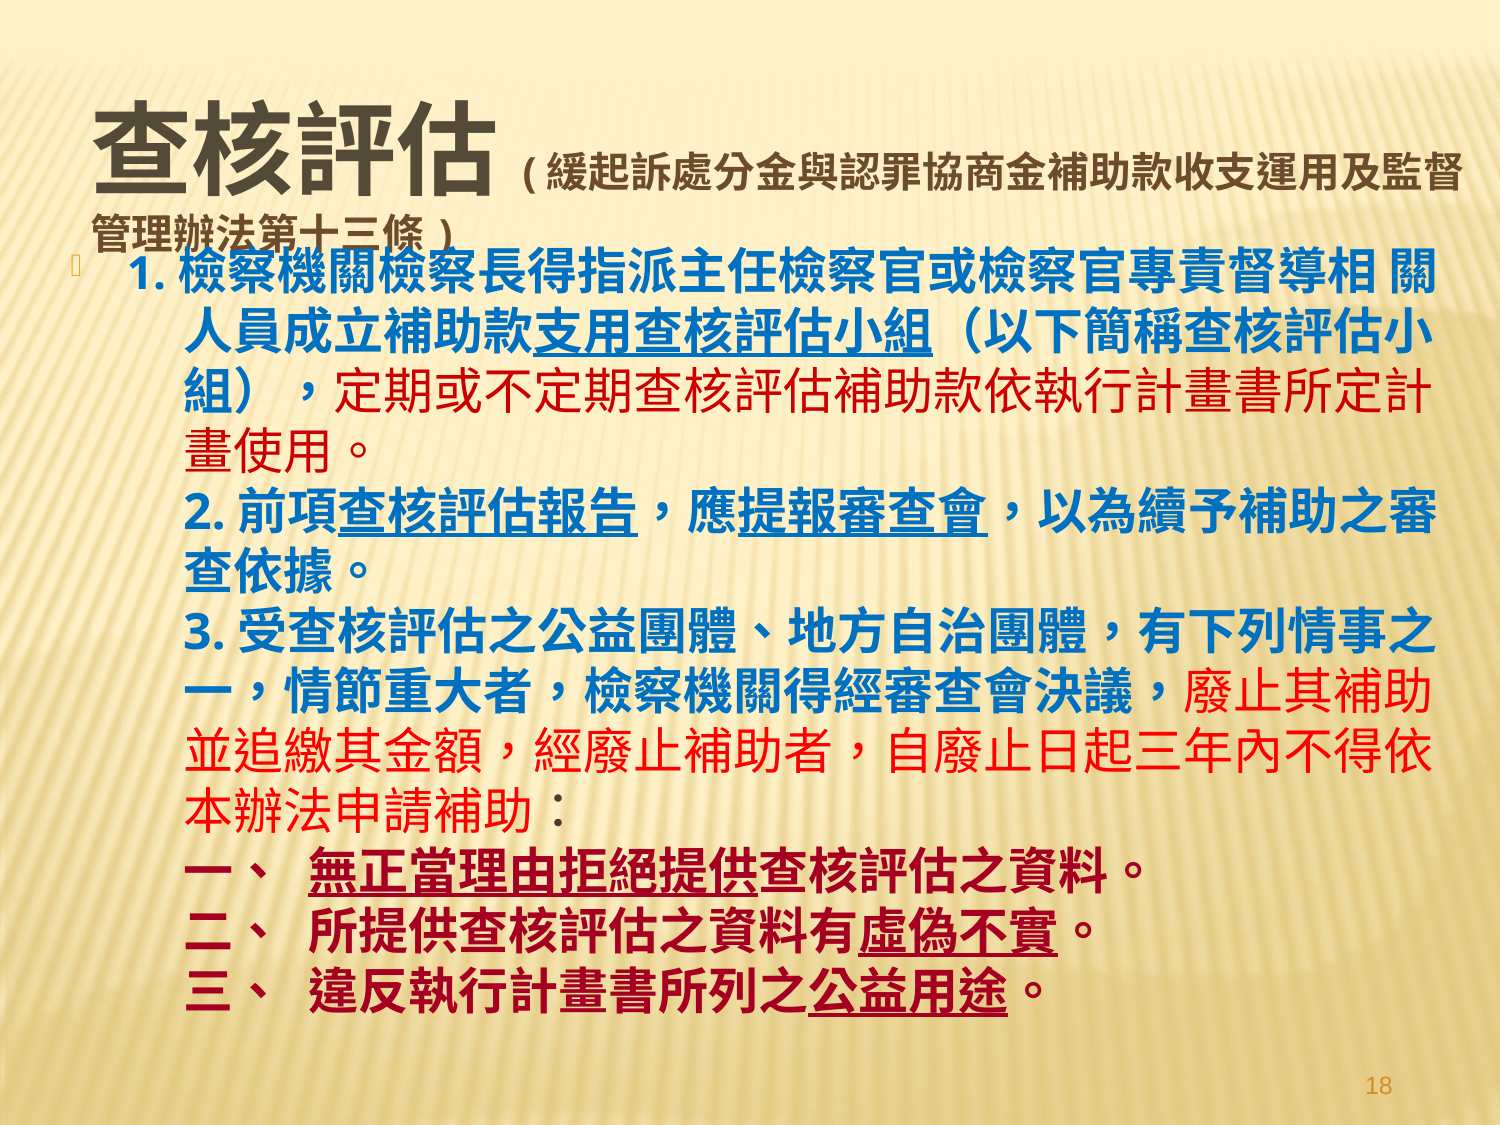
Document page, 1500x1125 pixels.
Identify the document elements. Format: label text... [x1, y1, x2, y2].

text_box 18 [1350, 1061, 1475, 1103]
list 1.檢察機關檢察長得指派主任檢察官或檢察官專責督導相 關人員成立補助款支用查核評估小組（以下簡稱查核評估小組），定期或不定期查核評估補助款依執行計畫書所定計畫使用。 2.前項查核評估報告，應提報審查會，以為續予補助之審查依據。 3.受查核評估之公益團體、地方自治團體，有下列情事之一，情節重大者，檢察機關得經審查會決議，廢止其補助並追繳其金額，經廢止補助者，自廢止日起三年內不得依本辦法申請補助： 一、 無正當理由拒絕提供查核評估之資料。 二、 所提供查核評估之資料有虛偽不實。 三、 違反執行計畫書所列之公益用途。 [50, 231, 1476, 1095]
title 查核評估(緩起訴處分金與認罪協商金補助款收支運用及監督管理辦法第十三條) [75, 78, 1500, 216]
